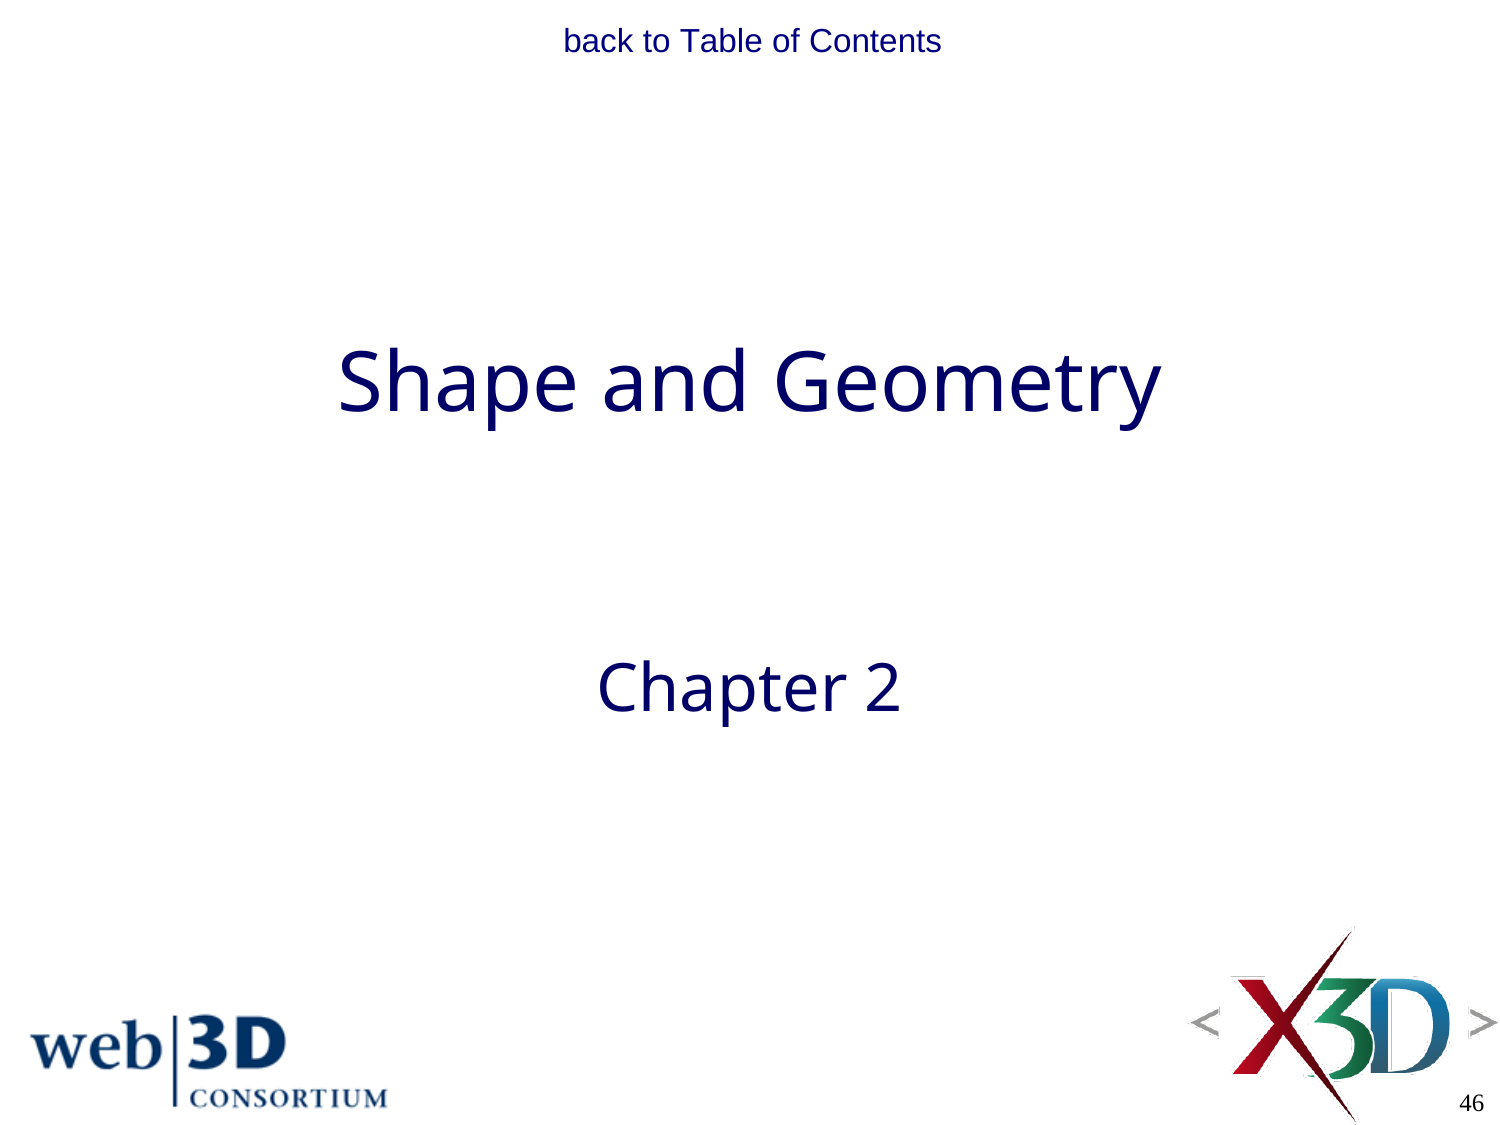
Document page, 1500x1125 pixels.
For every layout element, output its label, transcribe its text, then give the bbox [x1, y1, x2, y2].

picture [1187, 926, 1500, 1125]
text_box back to Table of Contents [548, 14, 958, 68]
picture [12, 998, 413, 1118]
title Shape and Geometry Chapter 2 [112, 337, 1388, 715]
